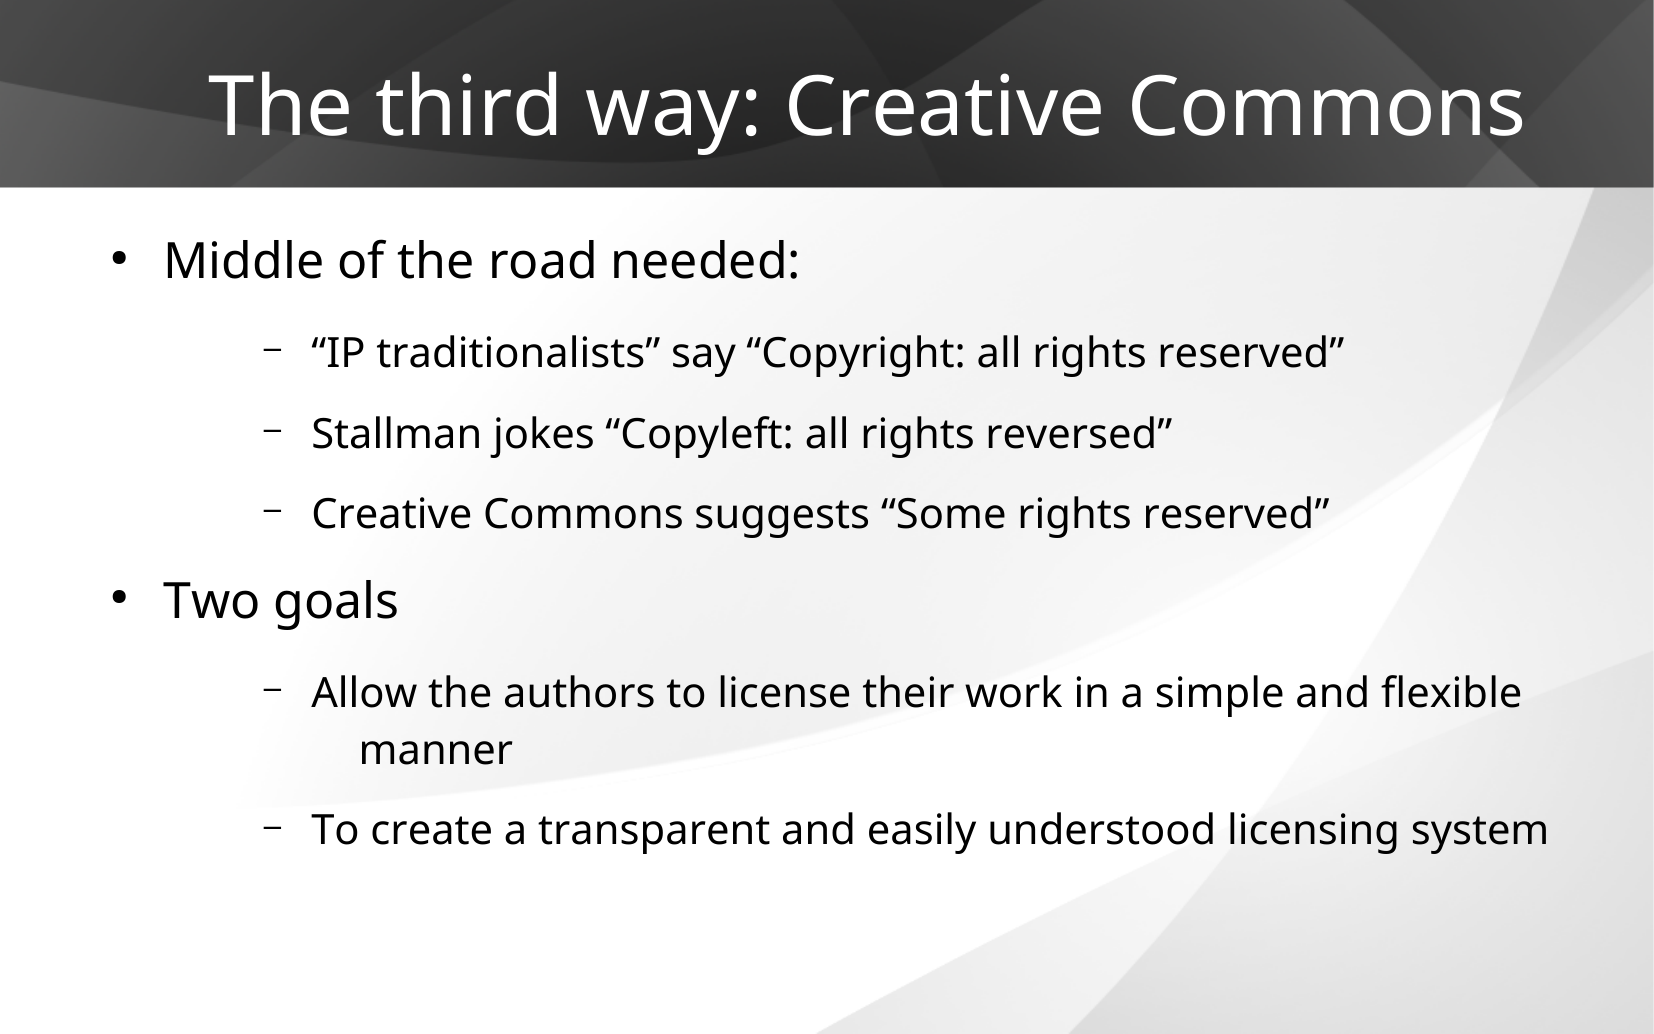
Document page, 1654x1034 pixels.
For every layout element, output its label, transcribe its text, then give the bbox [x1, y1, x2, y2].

picture [0, 0, 1654, 1034]
list Middle of the road needed: “IP traditionalists” say “Copyright: all rights reserved” Stallman jokes “Copyleft: all rights reversed” Creative Commons suggests “Some rights reserved” Two goals Allow the authors to license their work in a simple and flexible manner To create a transparent and easily understood licensing system [75, 225, 1613, 1013]
title The third way: Creative Commons [124, 0, 1613, 208]
